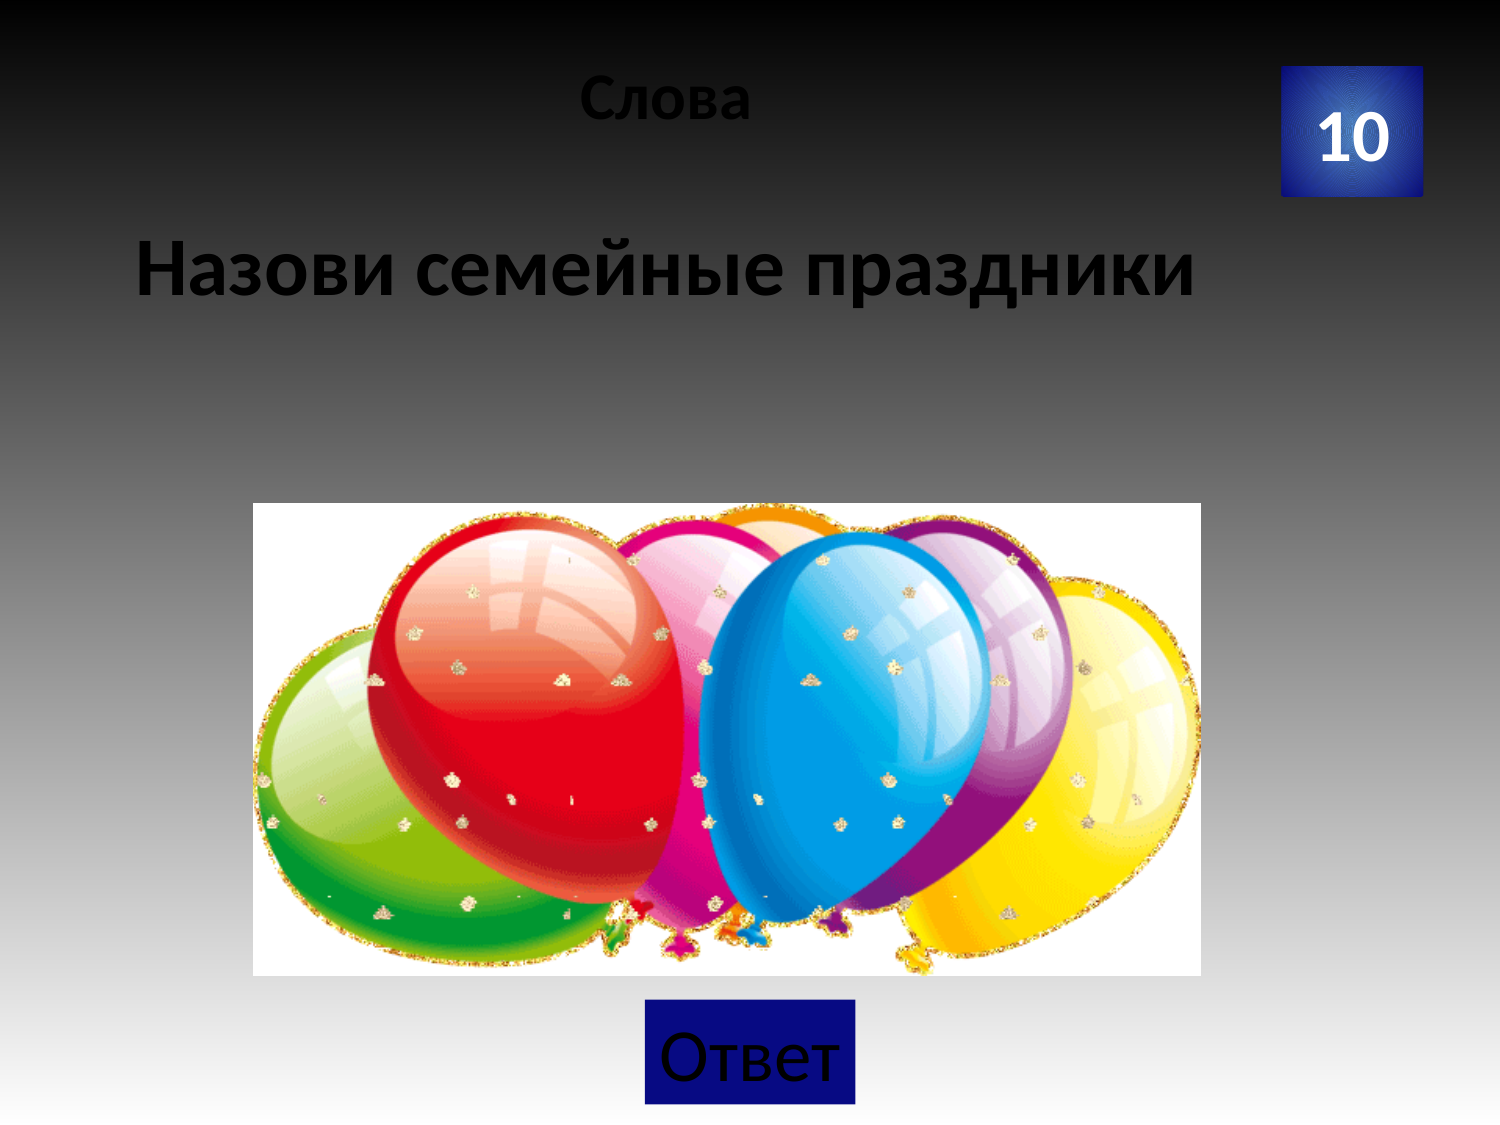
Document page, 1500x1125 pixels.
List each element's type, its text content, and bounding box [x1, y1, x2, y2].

picture [253, 503, 1201, 976]
text_box 10 [1281, 66, 1424, 197]
title Слова Назови семейные праздники [75, 45, 1258, 468]
